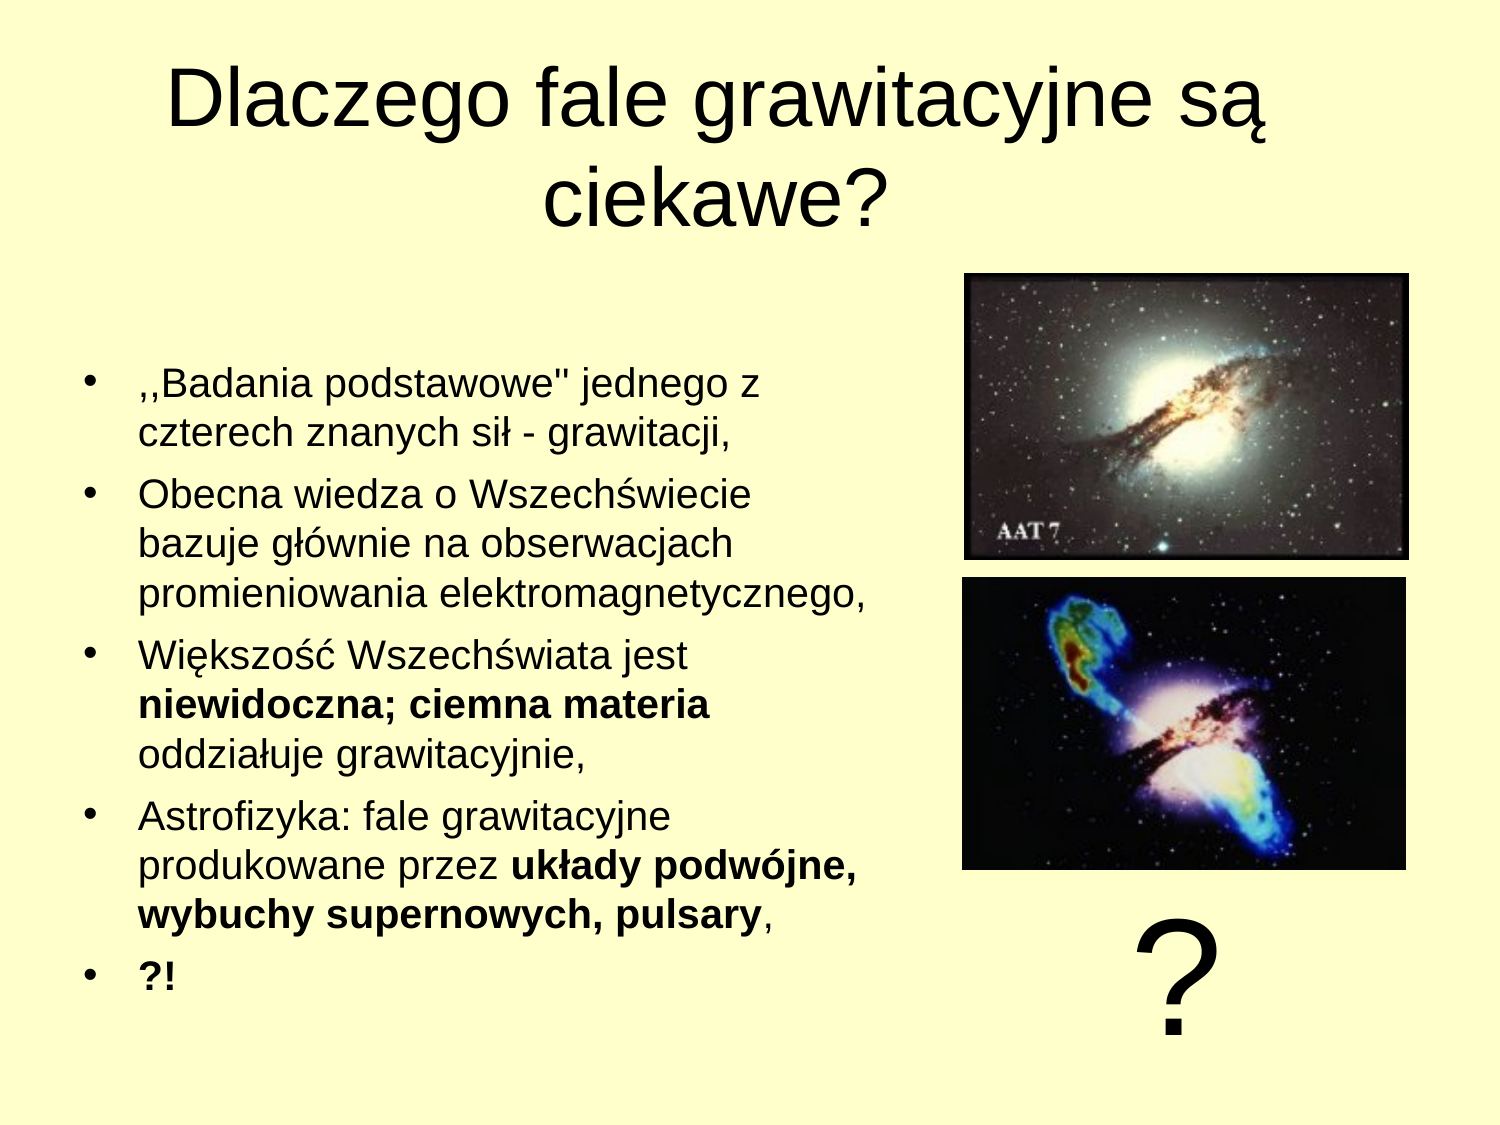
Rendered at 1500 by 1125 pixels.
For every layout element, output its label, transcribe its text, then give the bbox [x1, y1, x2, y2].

text_box ? [1116, 861, 1239, 1077]
list ,,Badania podstawowe'' jednego z czterech znanych sił - grawitacji, Obecna wiedza o Wszechświecie bazuje głównie na obserwacjach promieniowania elektromagnetycznego, Większość Wszechświata jest niewidoczna; ciemna materia oddziałuje grawitacyjnie, Astrofizyka: fale grawitacyjne produkowane przez układy podwójne, wybuchy supernowych, pulsary, ?! [68, 348, 892, 1014]
picture [962, 577, 1406, 870]
title Dlaczego fale grawitacyjne są ciekawe? [41, 35, 1392, 252]
picture [964, 273, 1409, 560]
